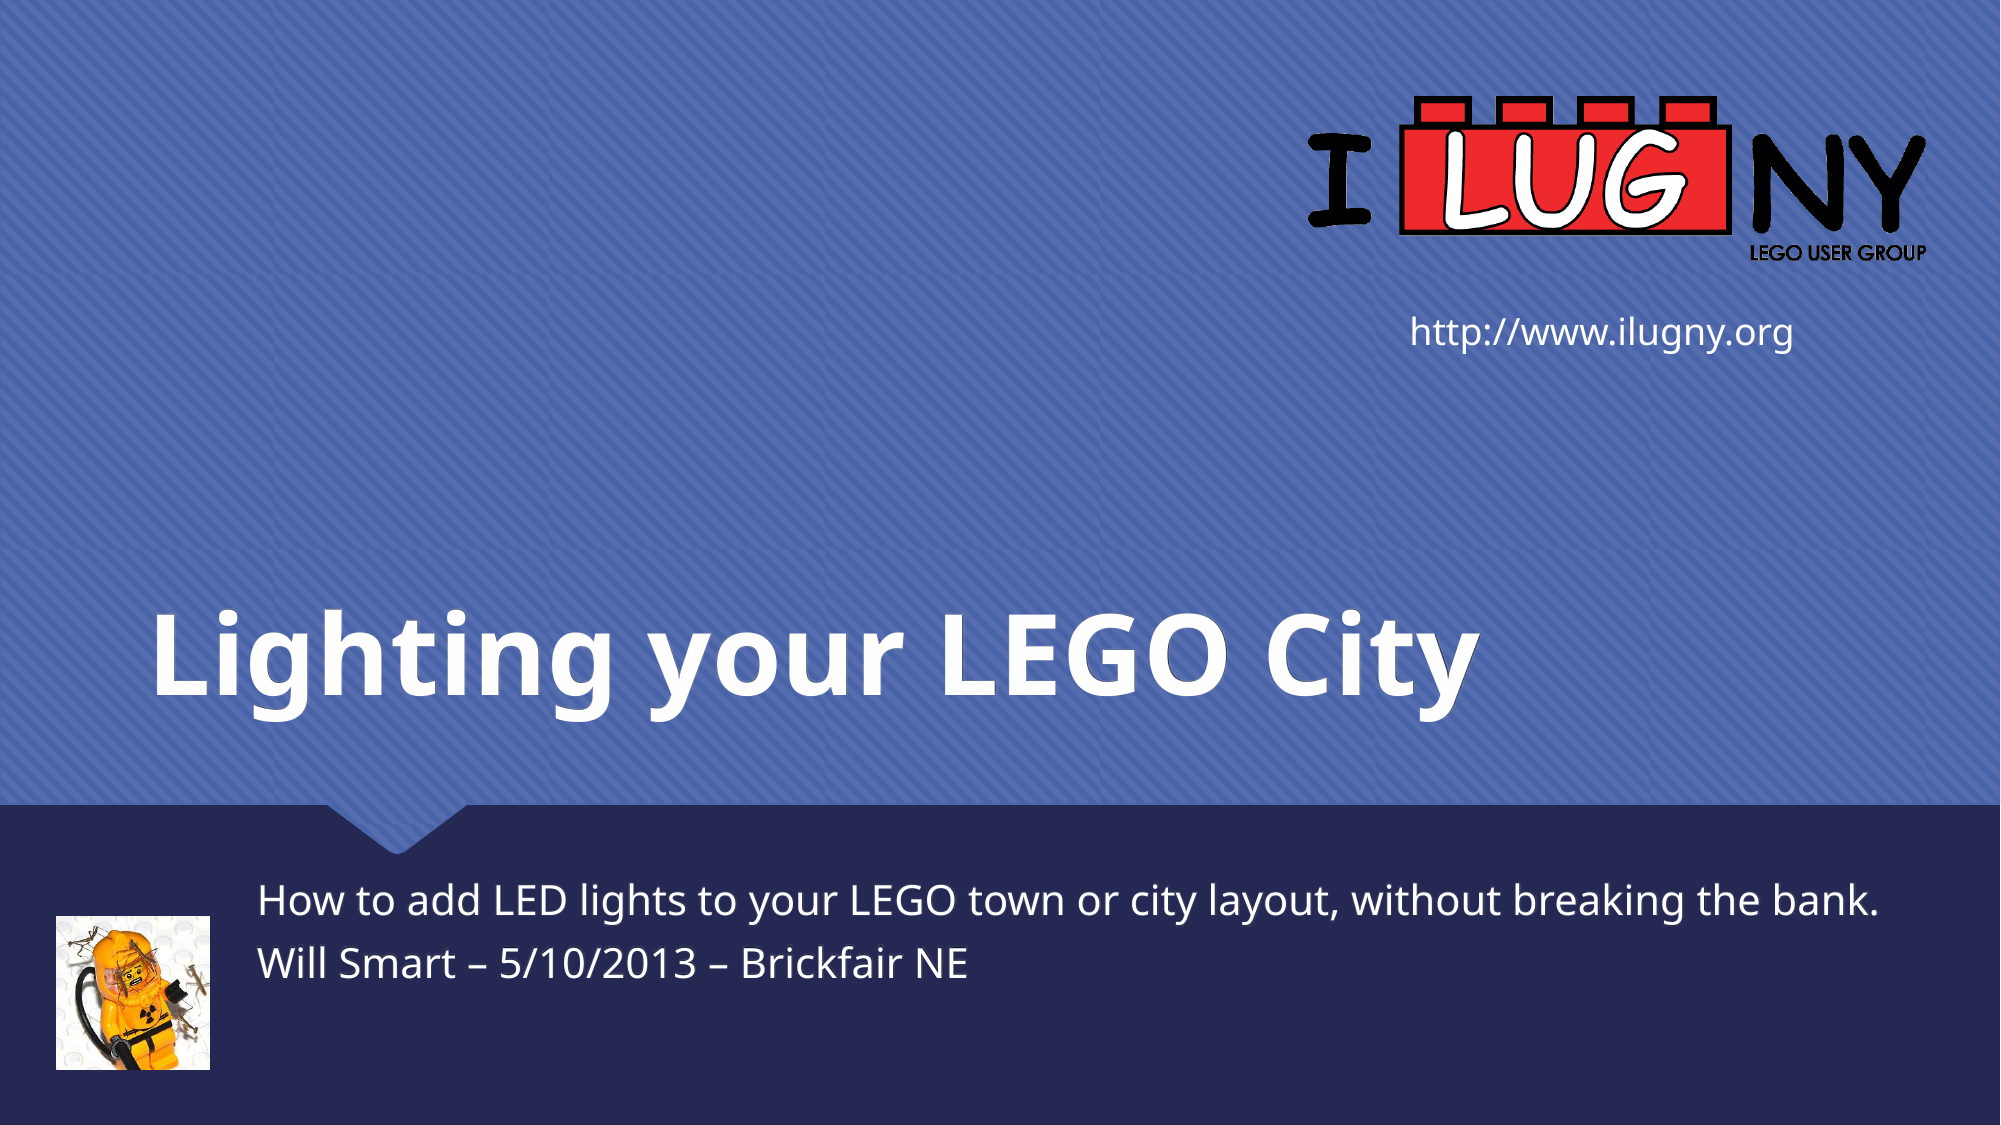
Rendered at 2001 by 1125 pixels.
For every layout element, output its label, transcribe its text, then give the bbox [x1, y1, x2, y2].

picture [56, 916, 210, 1070]
text_box http://www.ilugny.org [1394, 300, 1840, 362]
picture [1308, 96, 1926, 261]
title Lighting your LEGO City [132, 237, 1868, 726]
subtitle How to add LED lights to your LEGO town or city layout, without breaking the bank. Will Smart – 5/10/2013 – Brickfair NE [241, 866, 1926, 1070]
